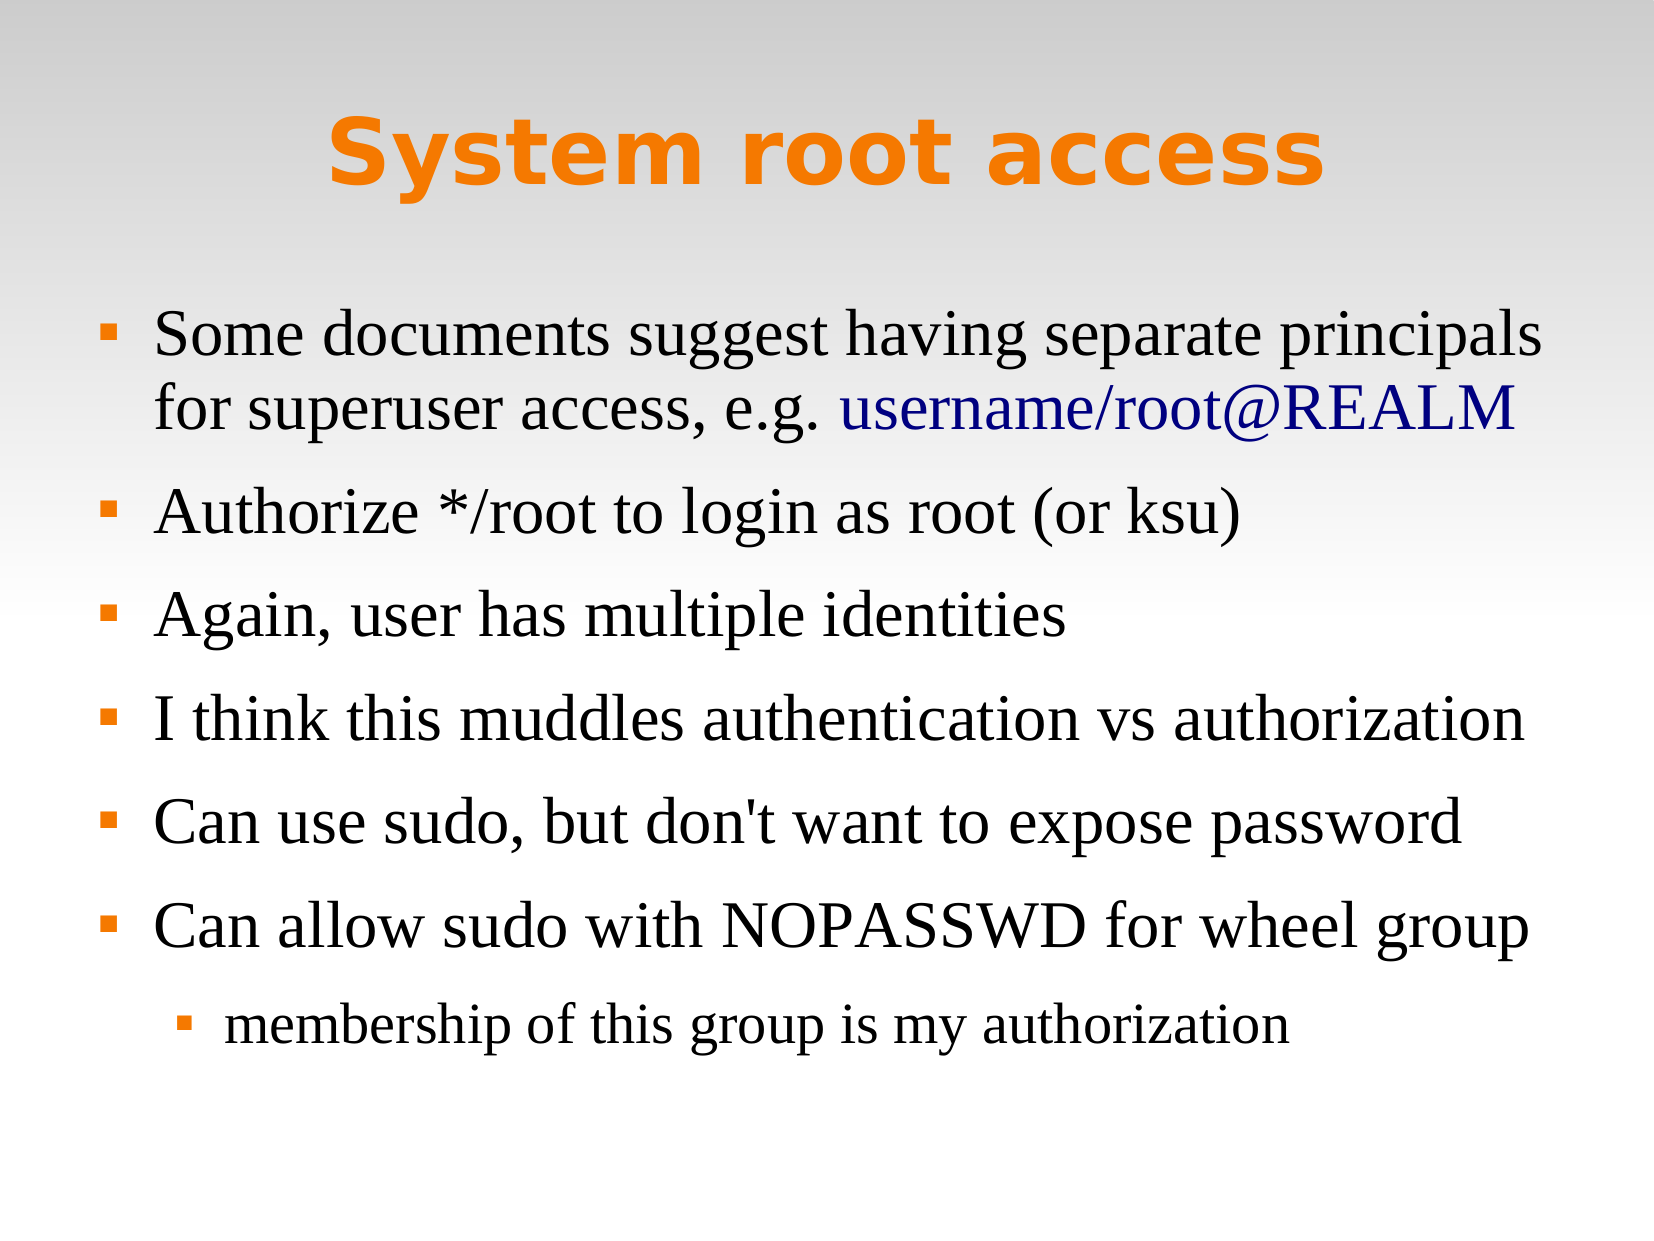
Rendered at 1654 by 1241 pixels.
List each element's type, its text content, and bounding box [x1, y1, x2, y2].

list Some documents suggest having separate principals for superuser access, e.g. username/root@REALM Authorize */root to login as root (or ksu) Again, user has multiple identities I think this muddles authentication vs authorization Can use sudo, but don't want to expose password Can allow sudo with NOPASSWD for wheel group membership of this group is my authorization [82, 296, 1571, 1115]
title System root access [82, 49, 1571, 257]
